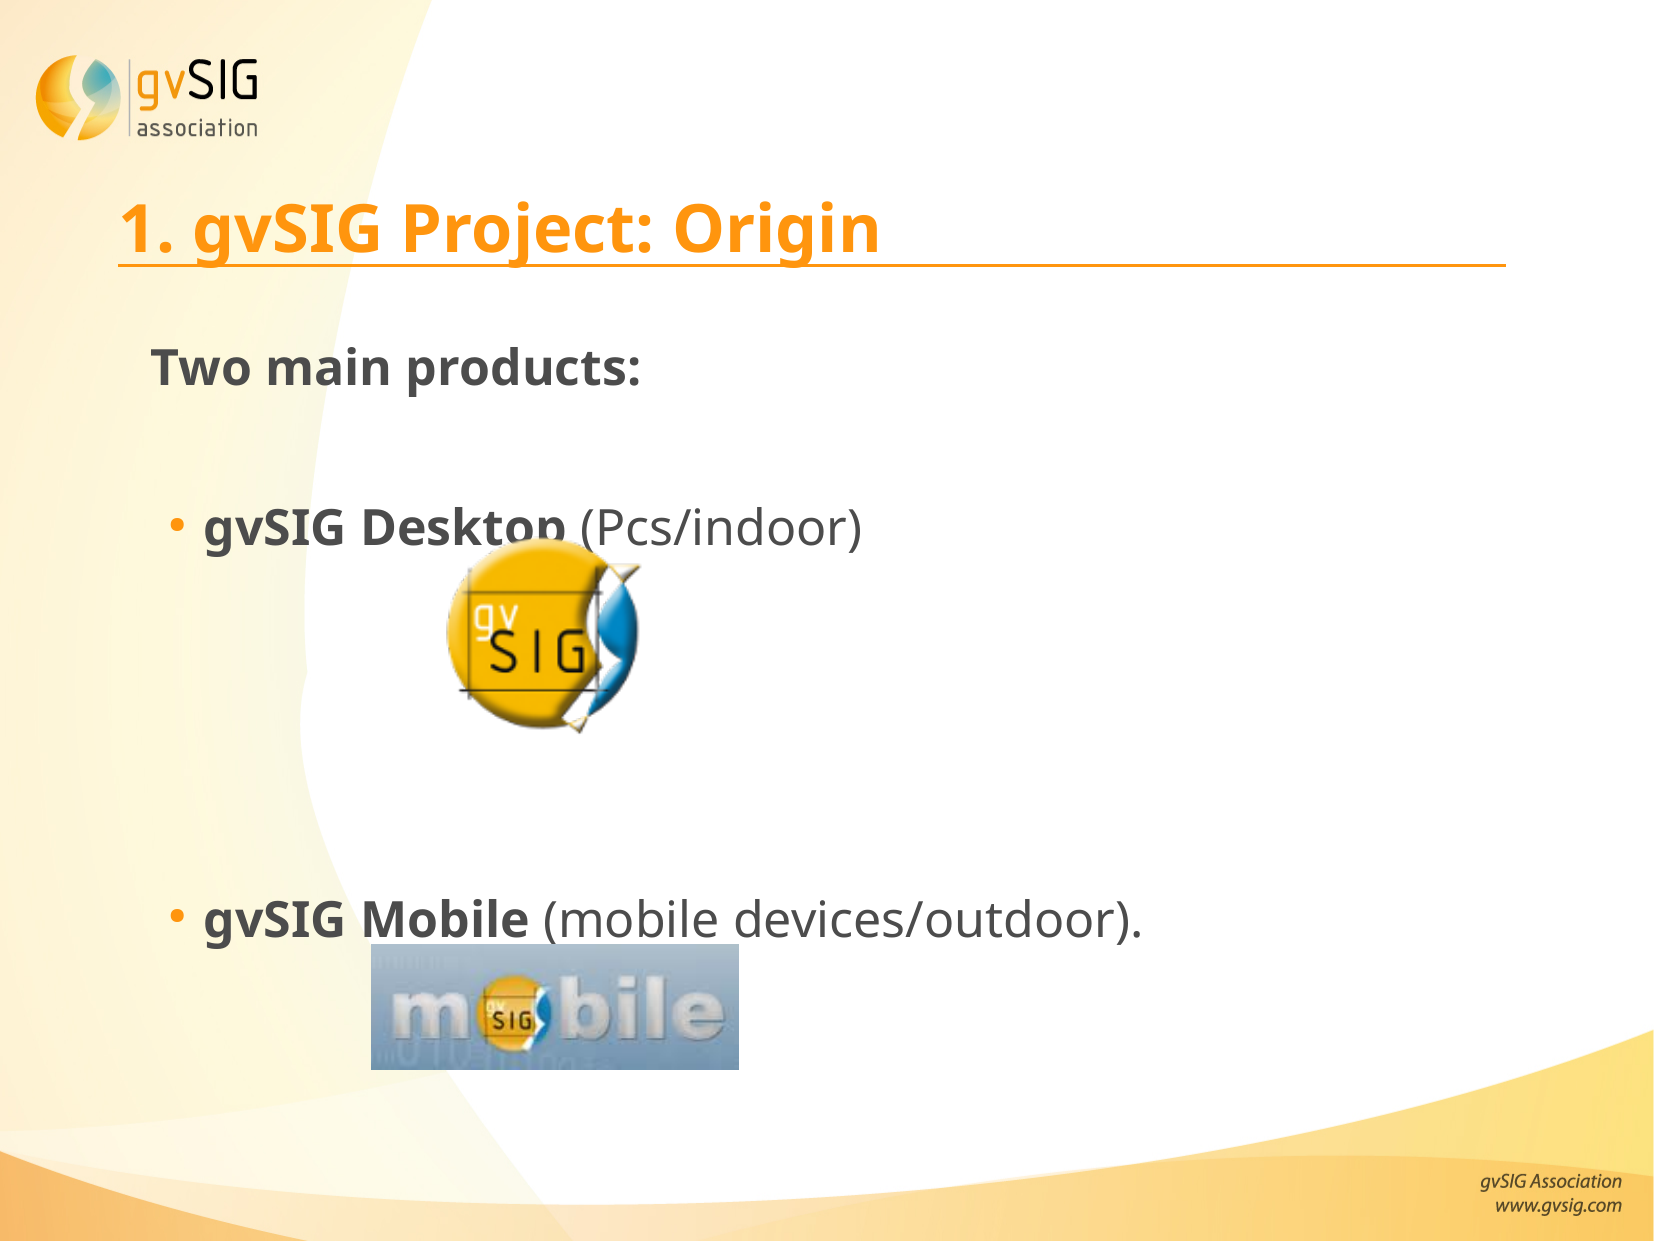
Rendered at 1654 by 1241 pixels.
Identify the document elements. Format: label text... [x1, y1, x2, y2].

picture [0, 0, 1654, 1241]
title 1. gvSIG Project: Origin [118, 177, 1607, 276]
text_box Two main products: gvSIG Desktop (Pcs/indoor) gvSIG Mobile (mobile devices/outdoor). [118, 324, 1595, 1034]
